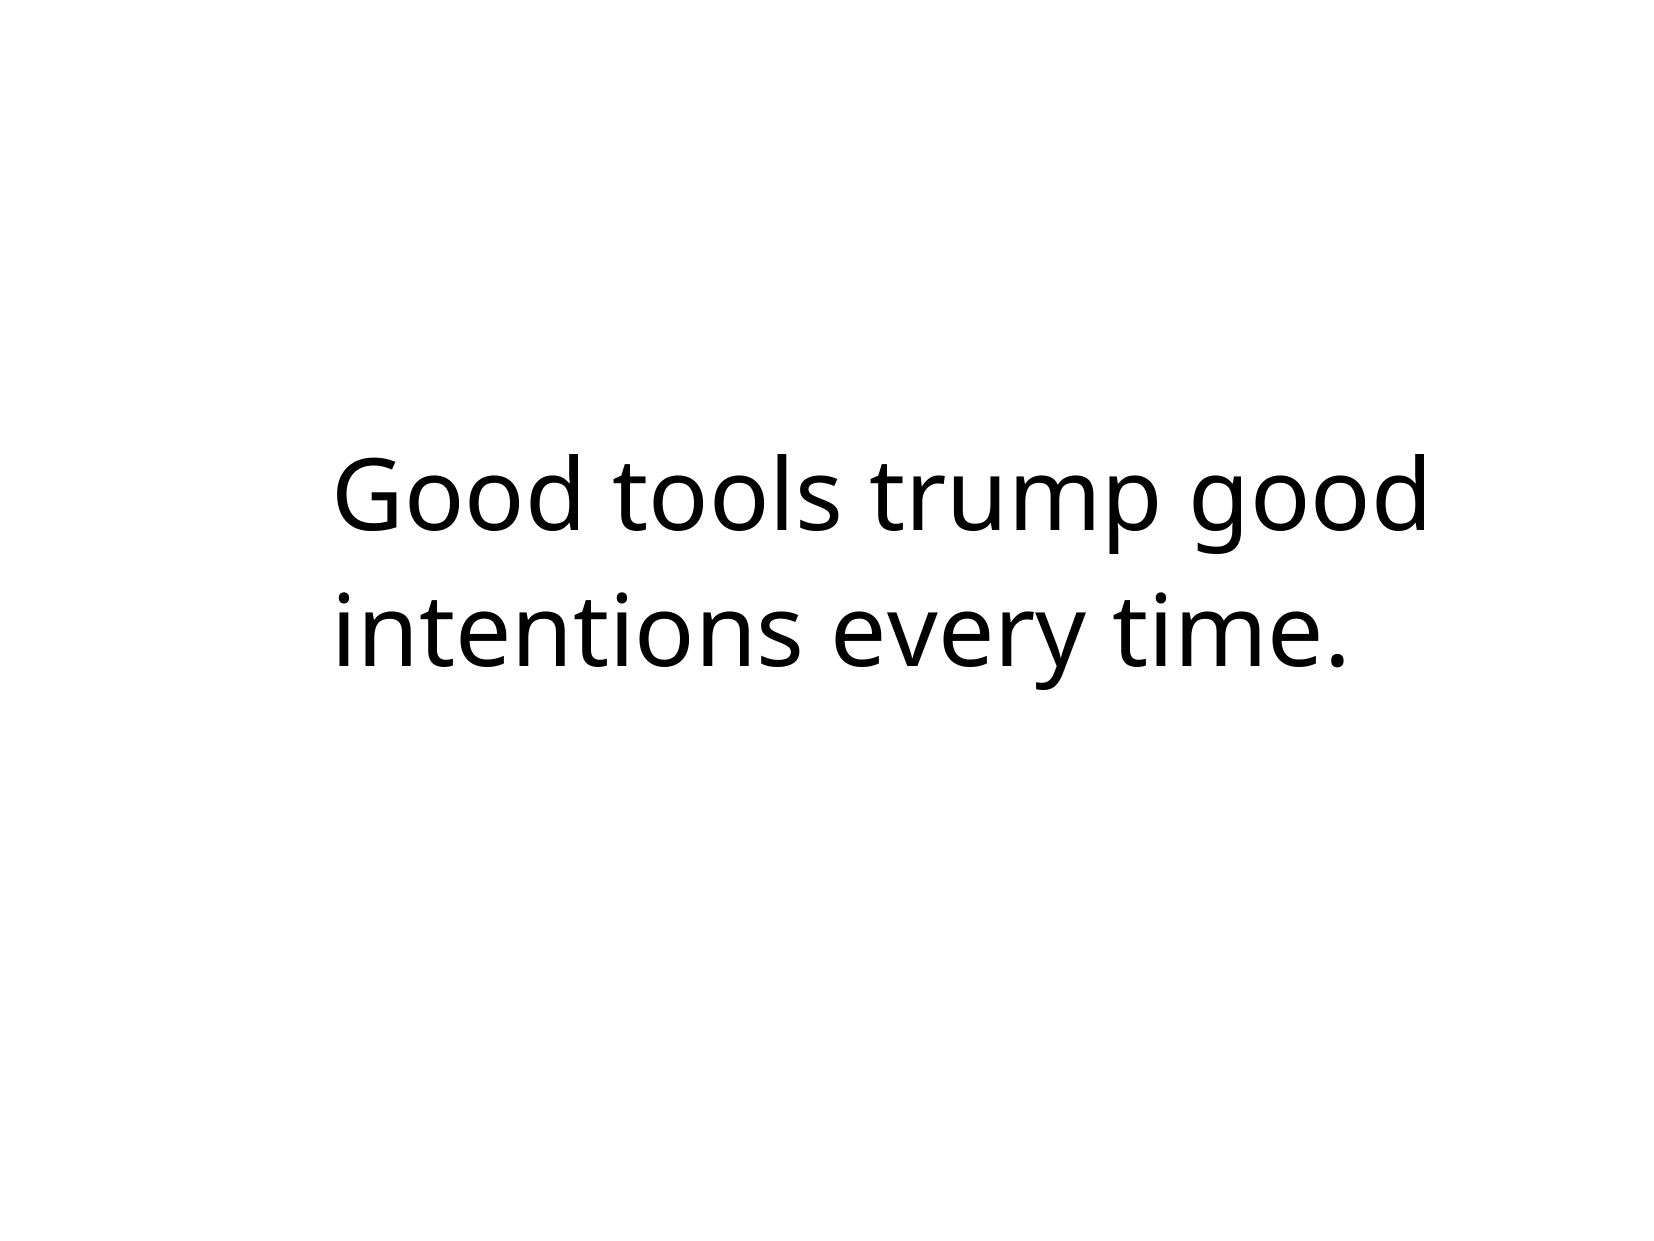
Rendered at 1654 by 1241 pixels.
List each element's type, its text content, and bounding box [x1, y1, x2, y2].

text_box Good tools trump good intentions every time. [316, 416, 1463, 676]
